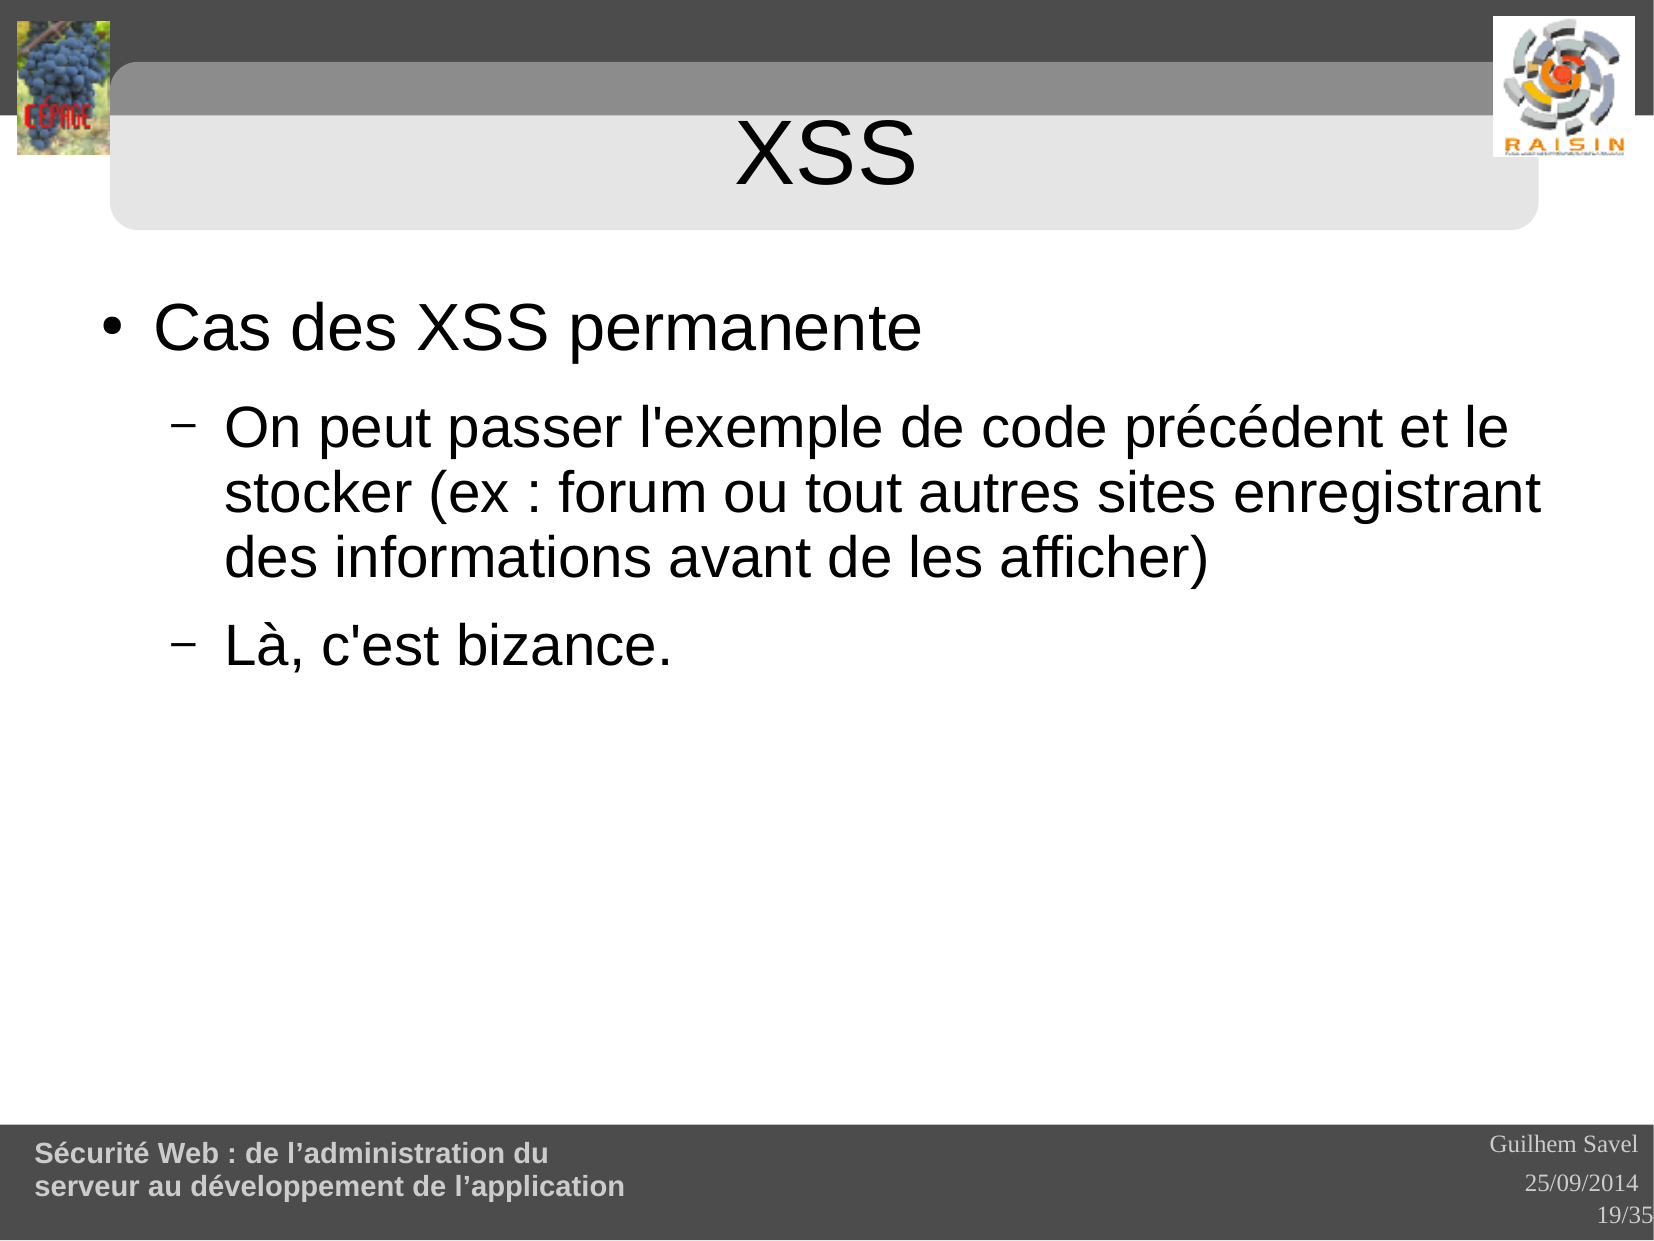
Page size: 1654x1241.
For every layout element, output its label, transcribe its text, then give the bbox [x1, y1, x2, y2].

title XSS [82, 49, 1571, 257]
picture [1493, 16, 1635, 157]
list Cas des XSS permanente On peut passer l'exemple de code précédent et le stocker (ex : forum ou tout autres sites enregistrant des informations avant de les afficher) Là, c'est bizance. [82, 290, 1571, 1010]
picture [17, 21, 110, 155]
